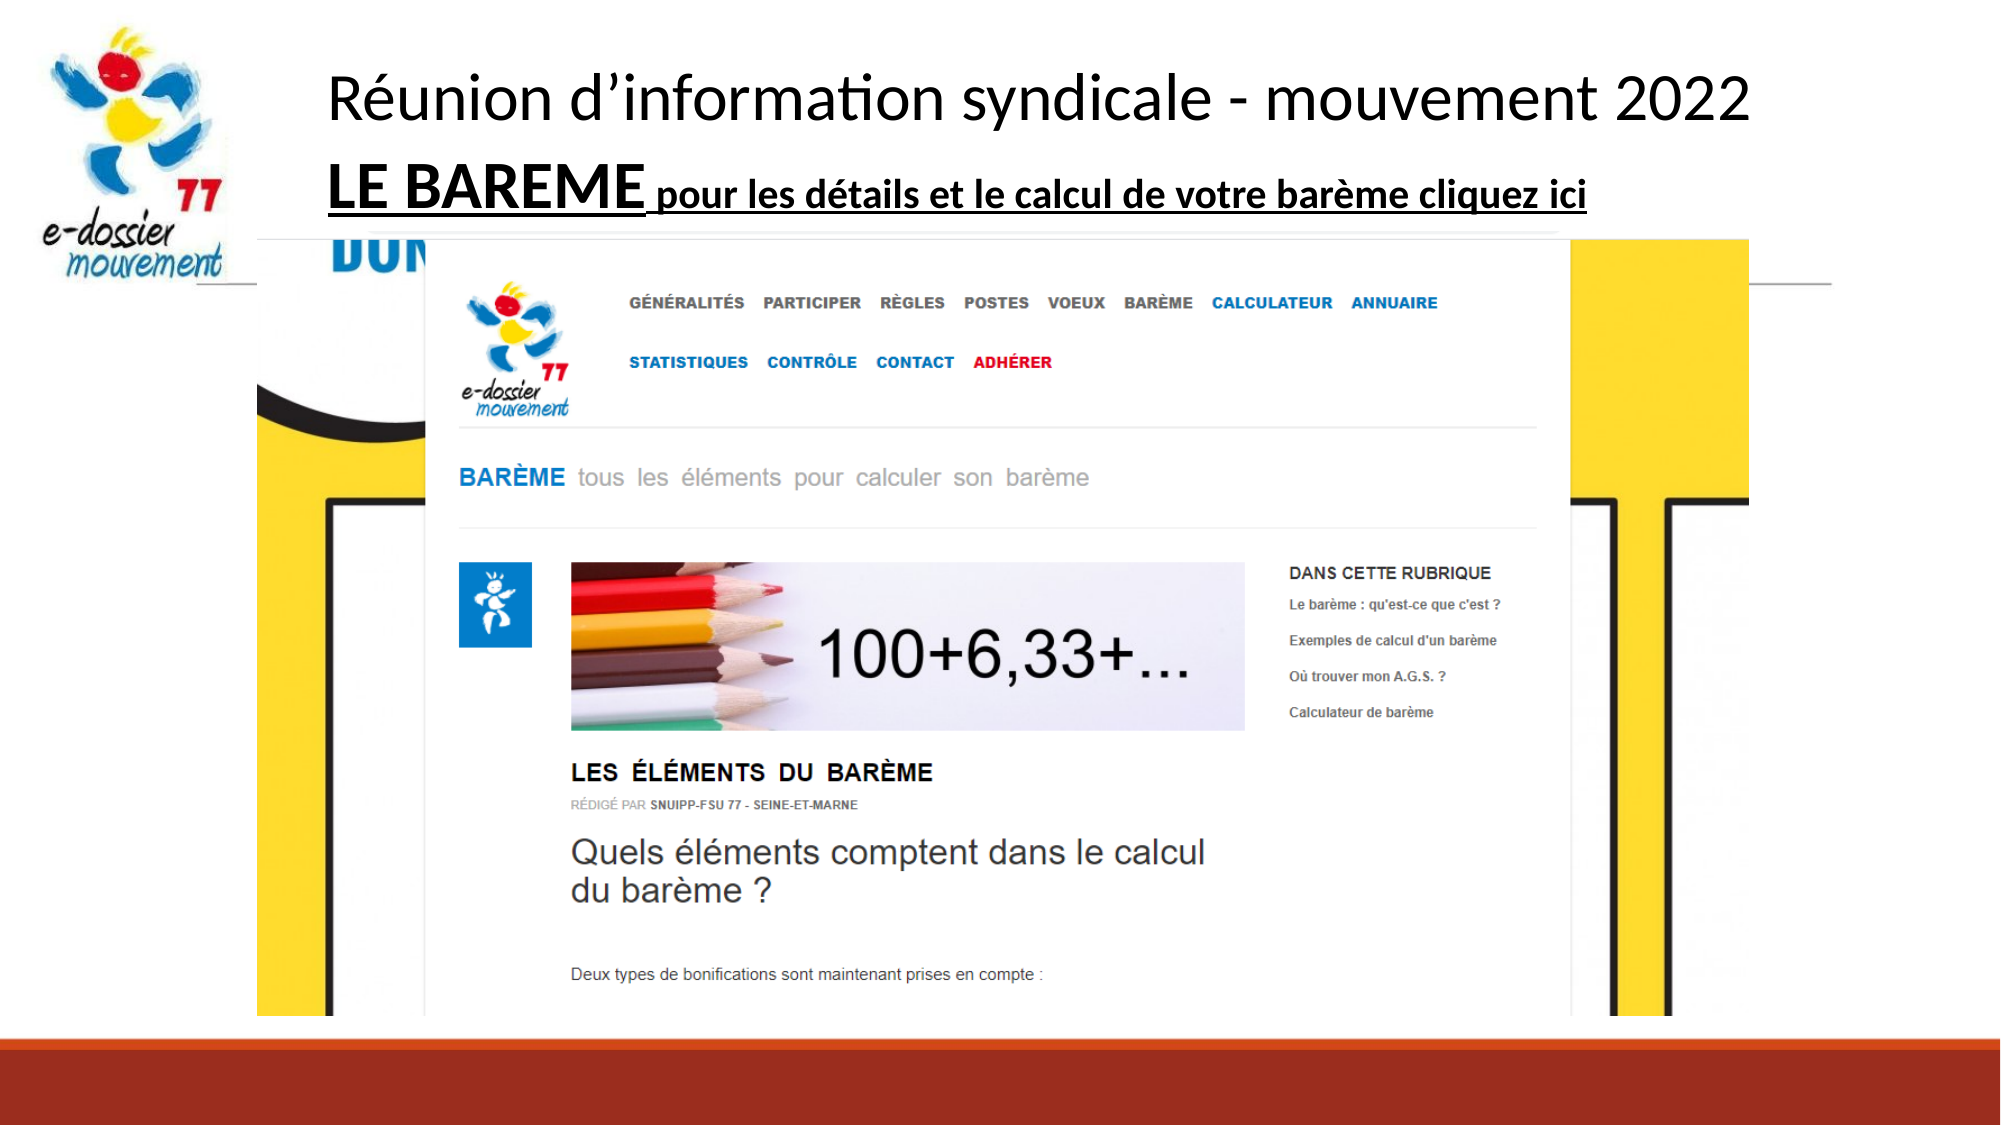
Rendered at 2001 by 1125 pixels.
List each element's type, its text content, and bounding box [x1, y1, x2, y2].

text_box Réunion d’information syndicale - mouvement 2022 [327, 55, 1809, 138]
text_box LE BAREME pour les détails et le calcul de votre barème cliquez ici [327, 142, 1673, 226]
text_box [0, 0, 2000, 1125]
picture [257, 231, 1749, 1016]
